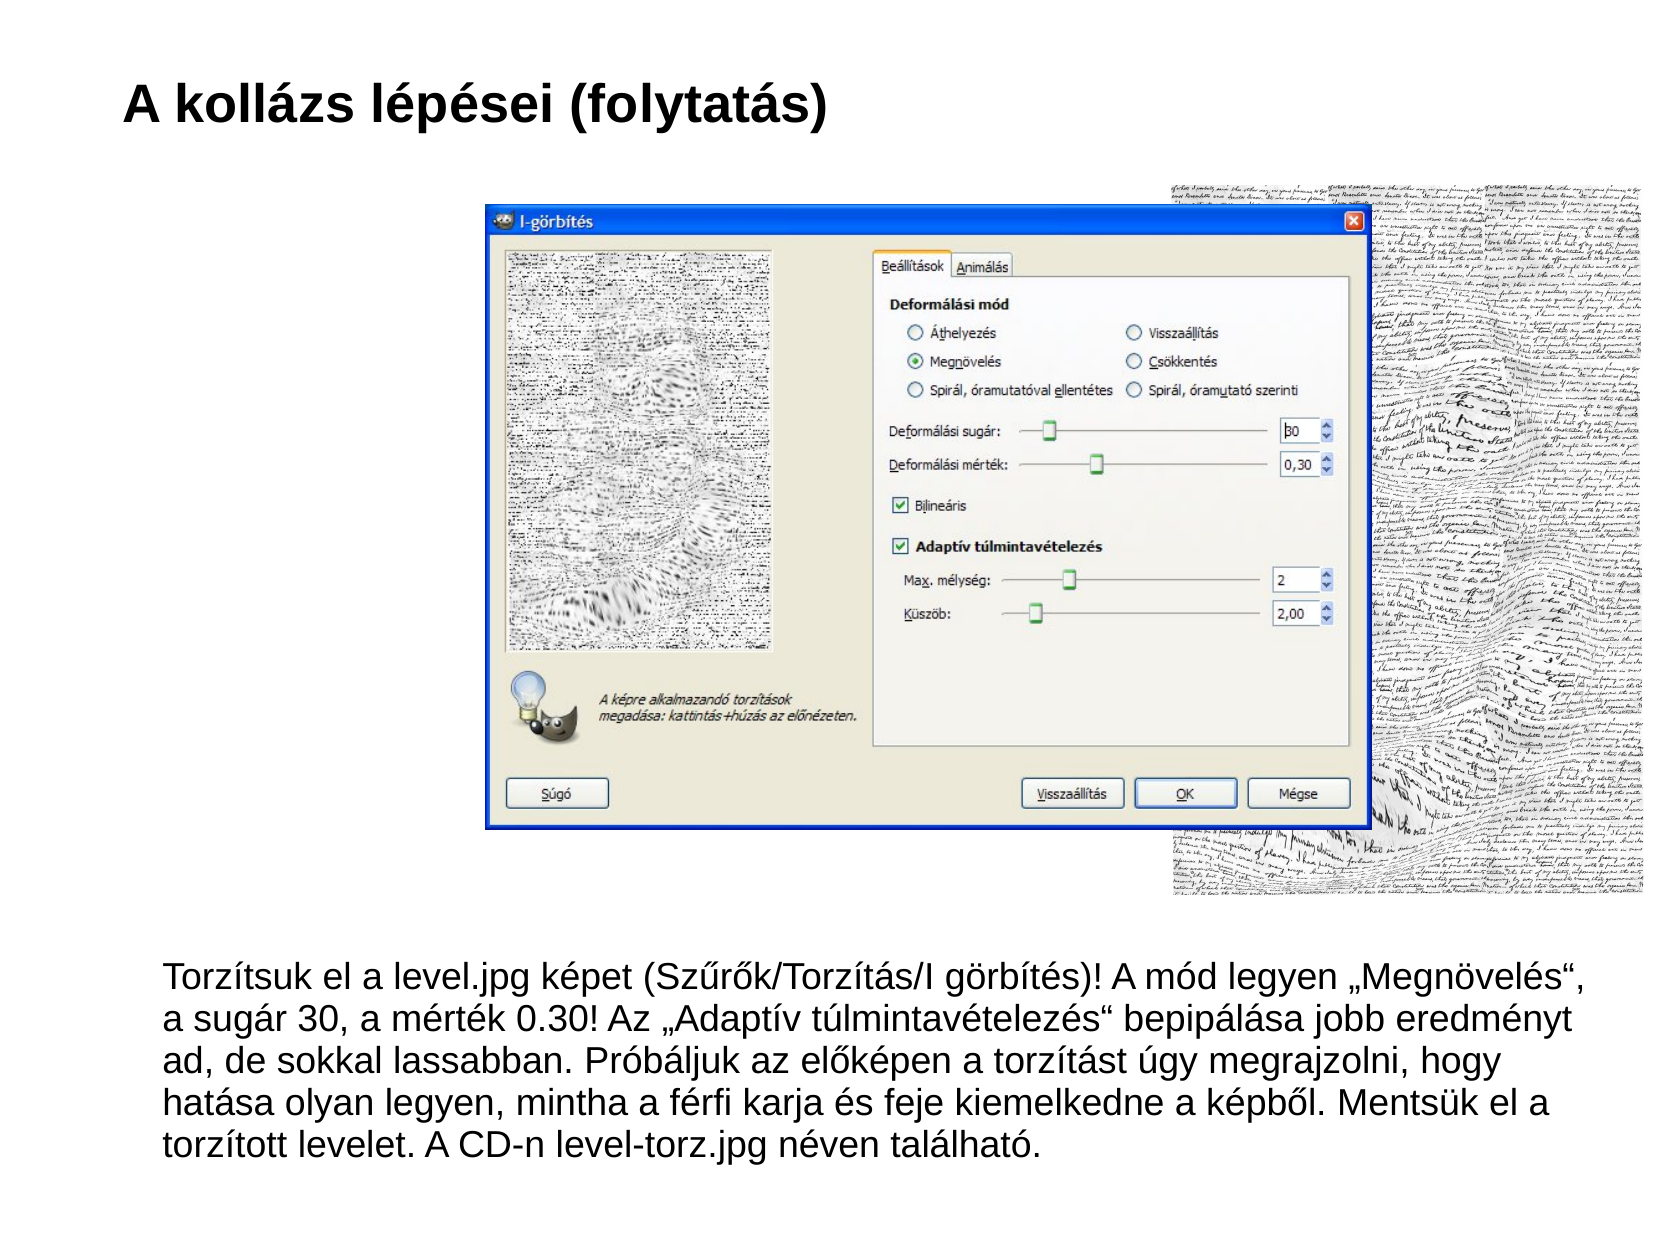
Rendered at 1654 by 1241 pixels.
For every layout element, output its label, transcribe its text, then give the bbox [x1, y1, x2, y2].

picture [485, 185, 1644, 896]
text_box A kollázs lépései (folytatás) [107, 66, 844, 143]
text_box Torzítsuk el a level.jpg képet (Szűrők/Torzítás/I görbítés)! A mód legyen „Megnövelés“, a sugár 30, a mérték 0.30! Az „Adaptív túlmintavételezés“ bepipálása jobb eredményt ad, de sokkal lassabban. Próbáljuk az előképen a torzítást úgy megrajzolni, hogy hatása olyan legyen, mintha a férfi karja és feje kiemelkedne a képből. Mentsük el a torzított levelet. A CD-n level-torz.jpg néven található. [147, 947, 1601, 1174]
